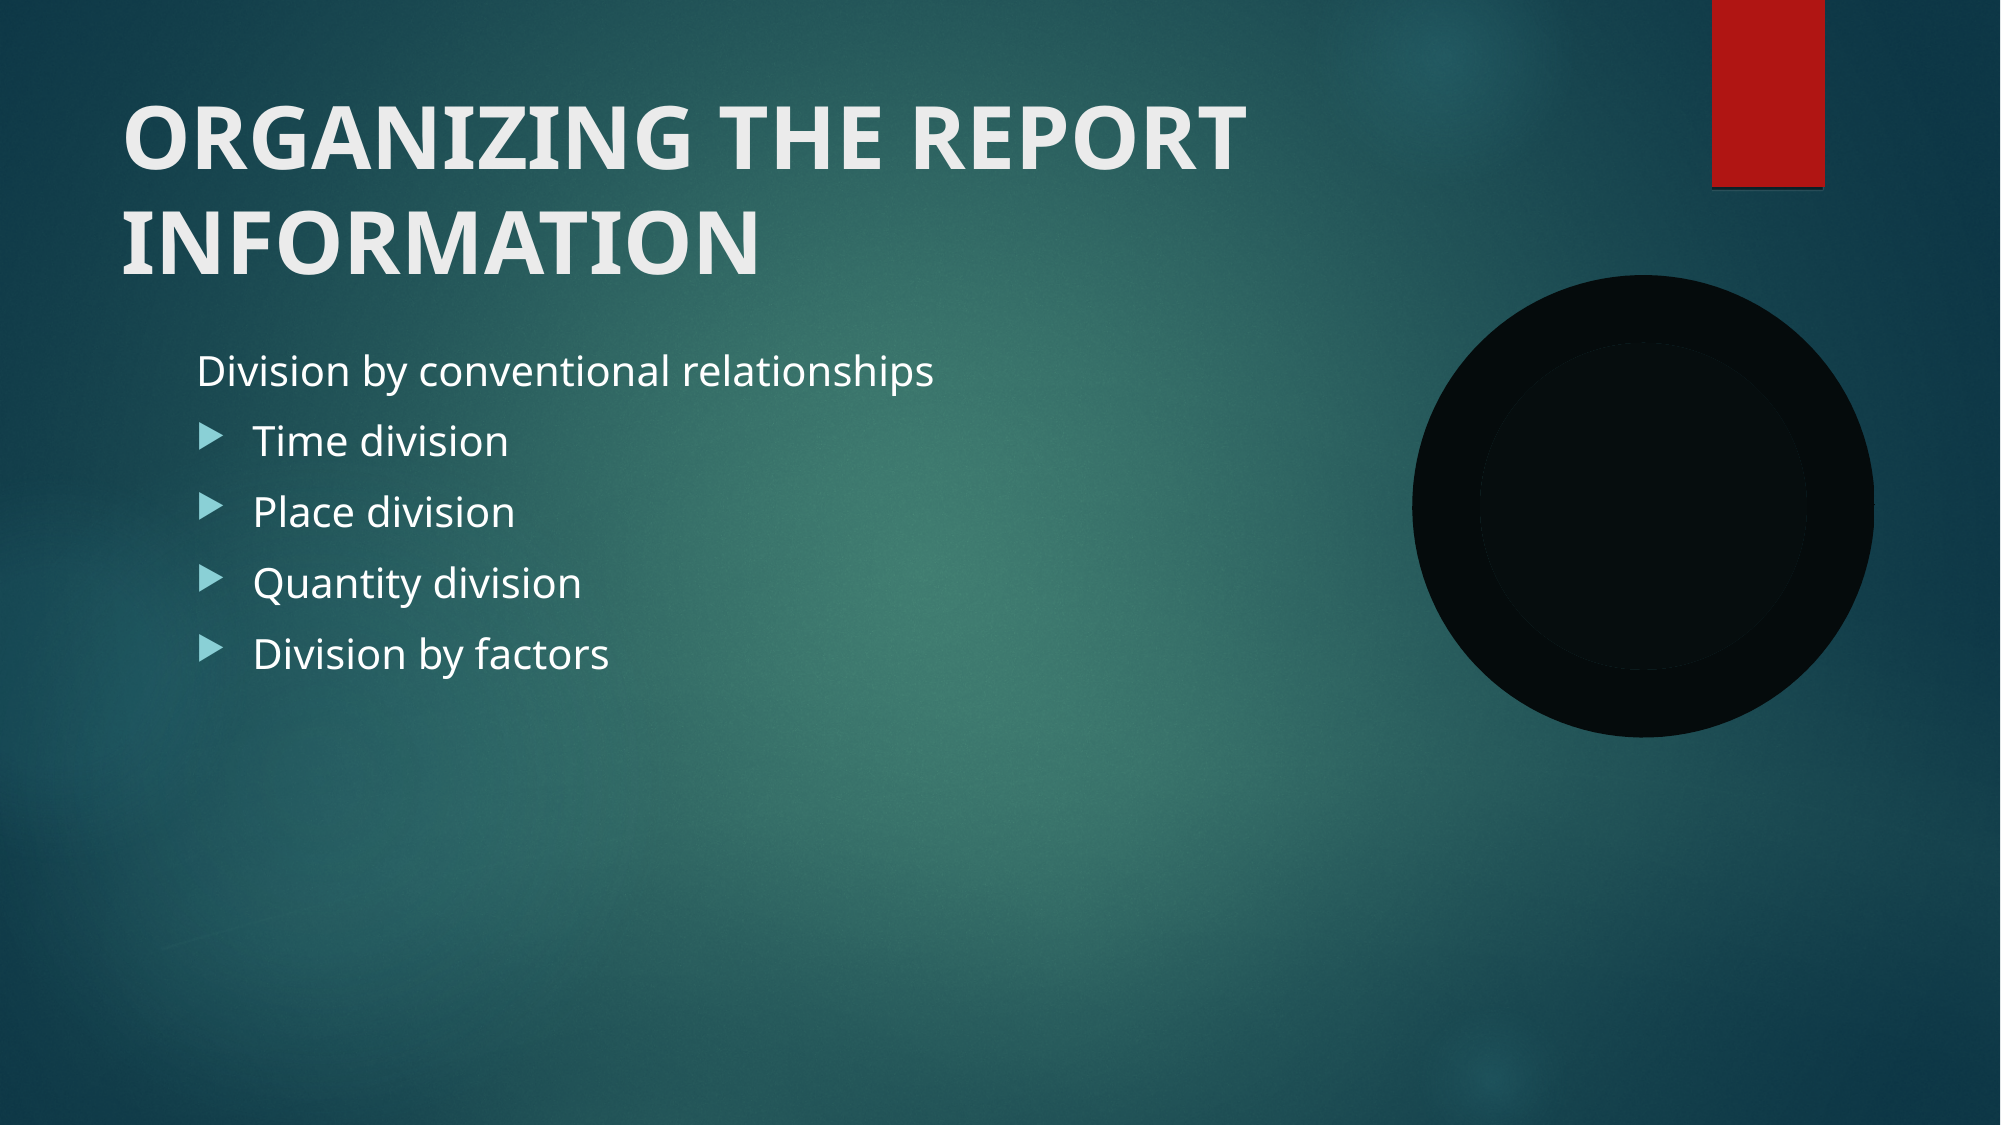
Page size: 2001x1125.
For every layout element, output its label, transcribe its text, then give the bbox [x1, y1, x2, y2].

title ORGANIZING THE REPORT INFORMATION [106, 74, 1649, 305]
list Division by conventional relationships Time division Place division Quantity division Division by factors [181, 336, 1649, 1026]
